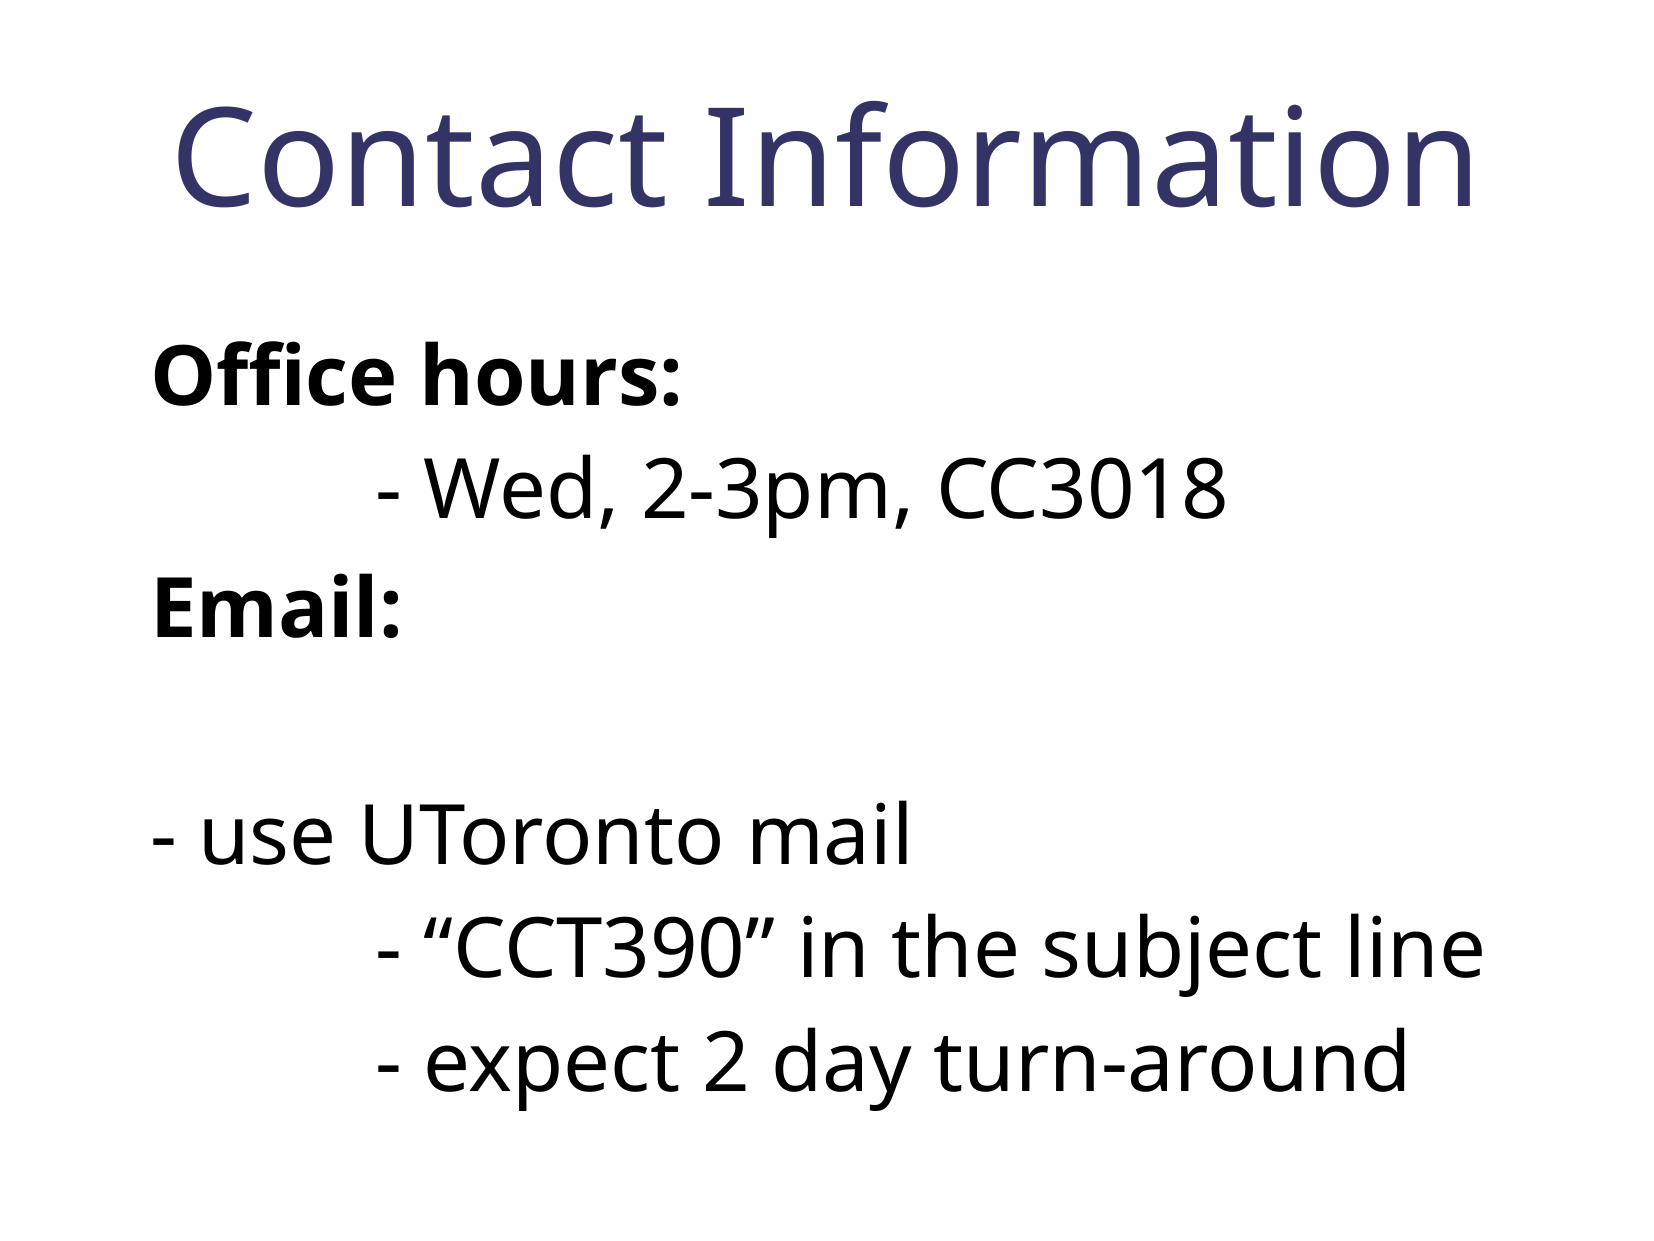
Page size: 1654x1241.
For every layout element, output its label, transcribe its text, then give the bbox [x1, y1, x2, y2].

subtitle Office hours: - Wed, 2-3pm, CC3018 [150, 297, 1571, 562]
text_box Email: - use UToronto mail - “CCT390” in the subject line - expect 2 day turn-around [150, 562, 1654, 1102]
title Contact Information [82, 49, 1571, 257]
